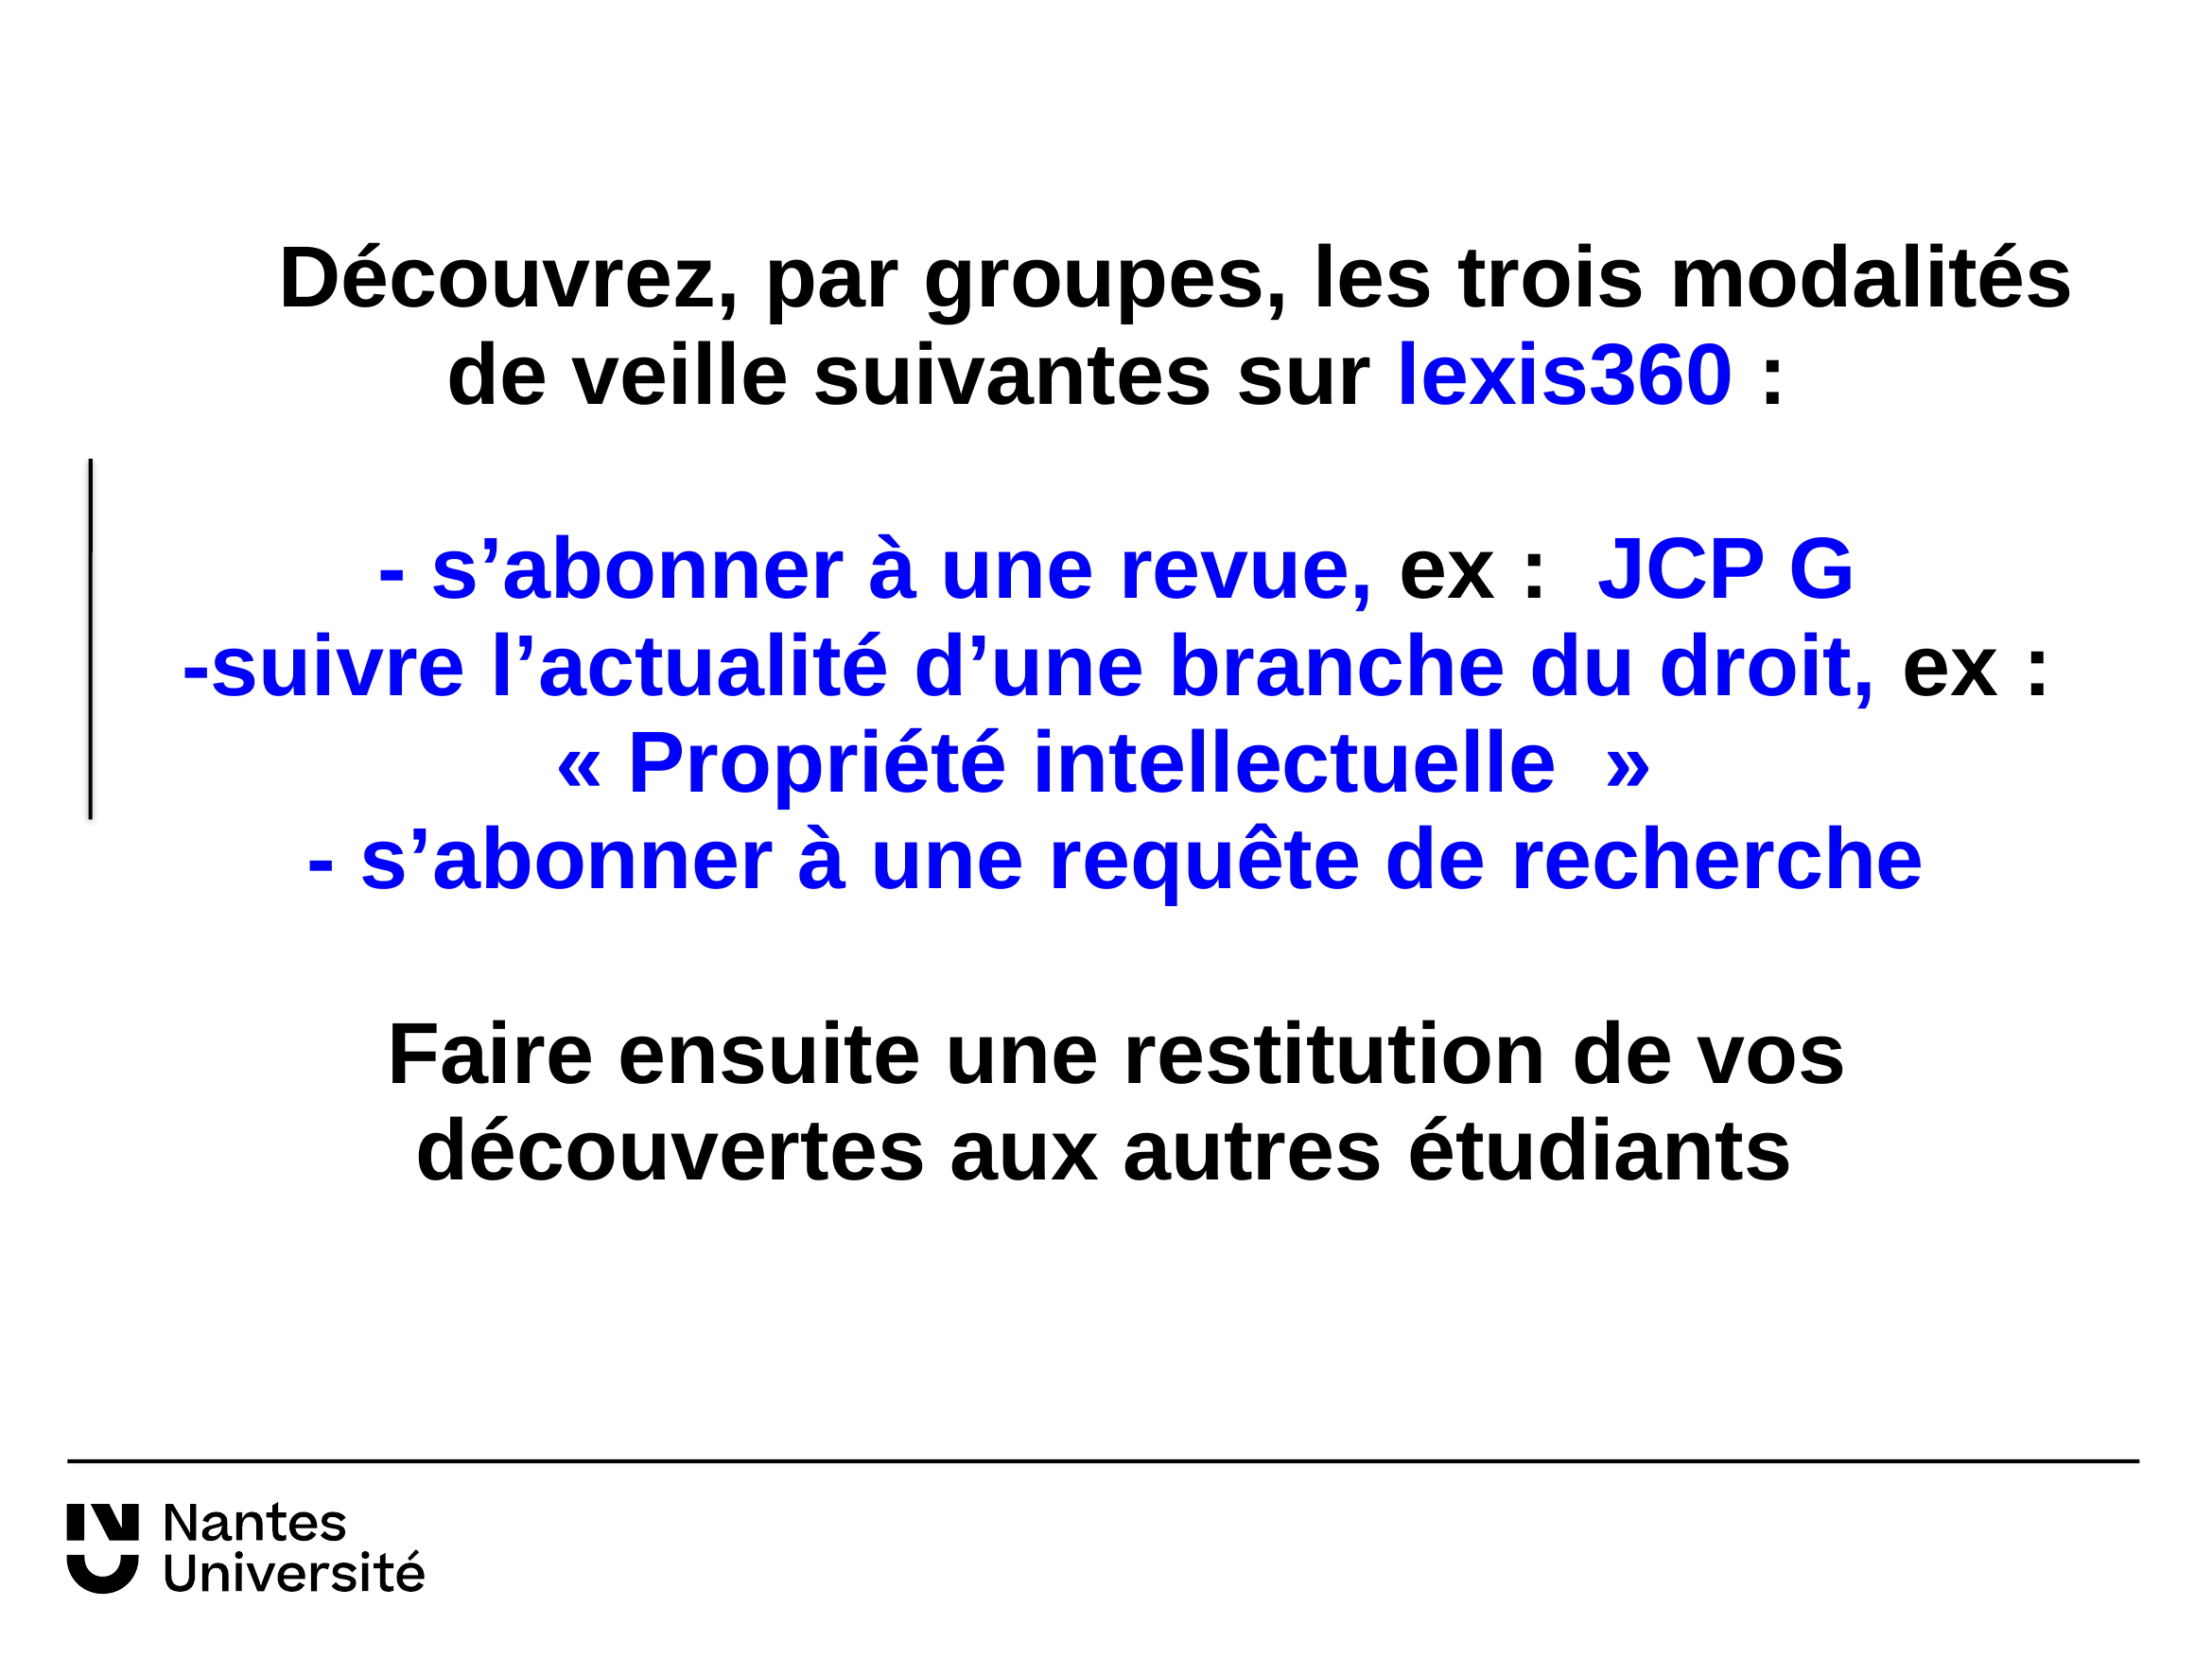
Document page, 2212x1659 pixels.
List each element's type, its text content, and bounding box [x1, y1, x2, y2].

text_box Découvrez, par groupes, les trois modalités de veille suivantes sur lexis360 : - s’abonner à une revue, ex : JCP G -suivre l’actualité d’une branche du droit, ex : « Propriété intellectuelle » - s’abonner à une requête de recherche Faire ensuite une restitution de vos découvertes aux autres étudiants [112, 27, 2123, 1628]
